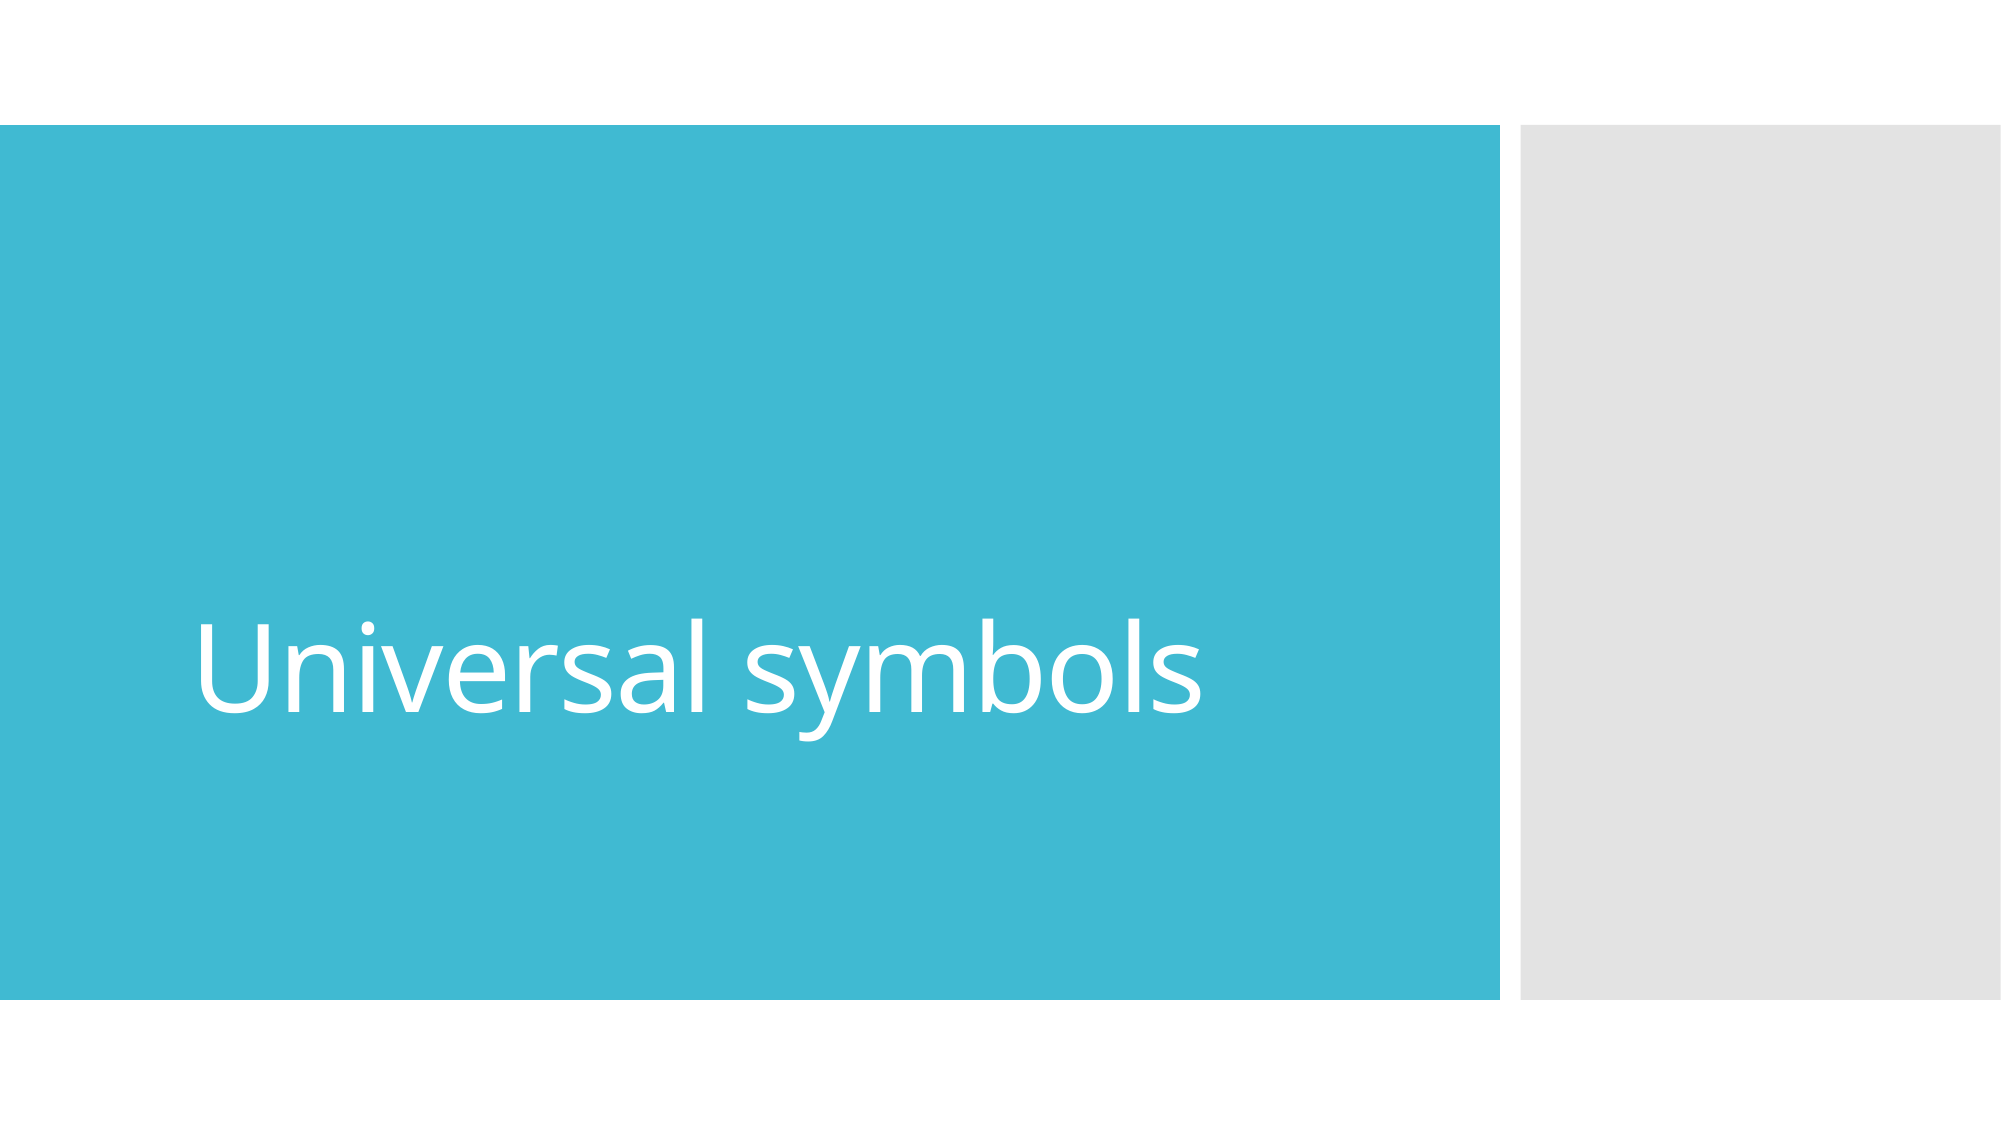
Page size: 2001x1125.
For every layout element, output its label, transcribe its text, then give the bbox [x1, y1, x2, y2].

title Universal symbols [175, 213, 1376, 747]
